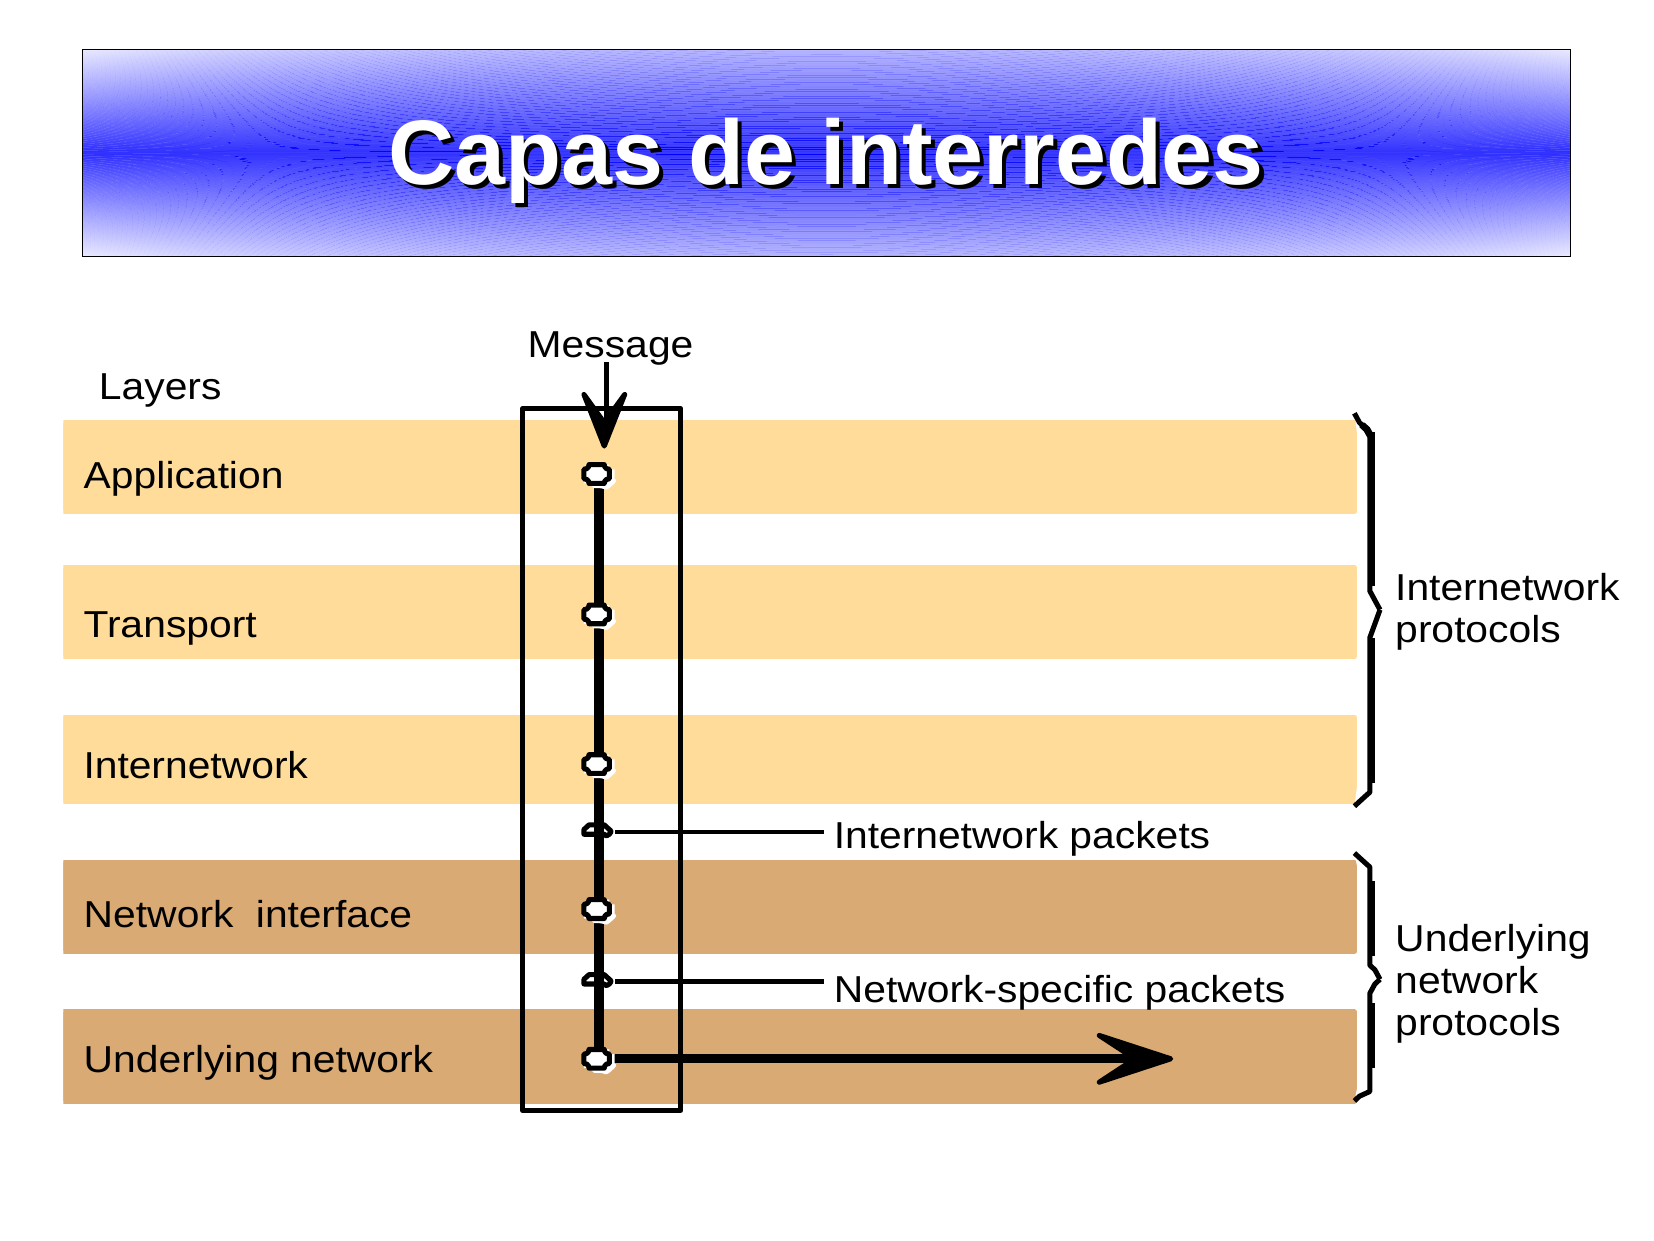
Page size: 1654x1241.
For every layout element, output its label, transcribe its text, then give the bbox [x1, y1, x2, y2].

title Capas de interredes [82, 49, 1571, 257]
picture [63, 315, 1636, 1129]
